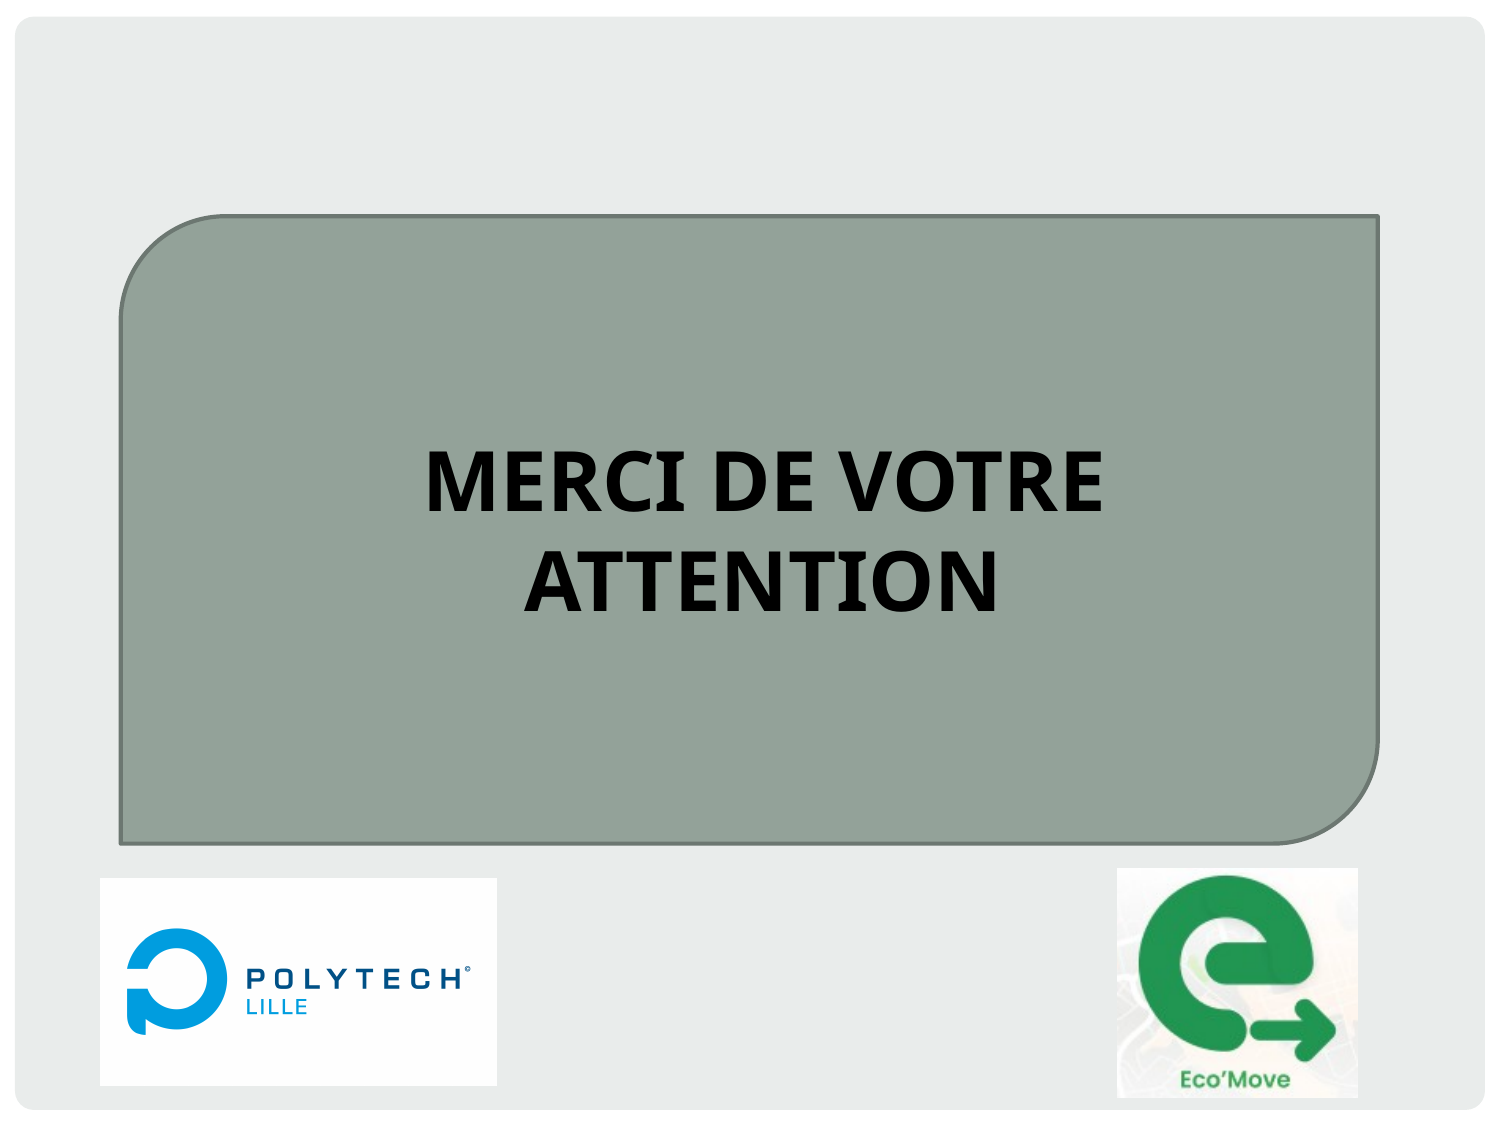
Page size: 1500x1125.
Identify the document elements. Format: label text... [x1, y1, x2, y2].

text_box [120, 216, 1378, 844]
text_box MERCI DE VOTRE ATTENTION [397, 421, 1131, 637]
picture [100, 878, 497, 1086]
picture [1117, 868, 1358, 1098]
